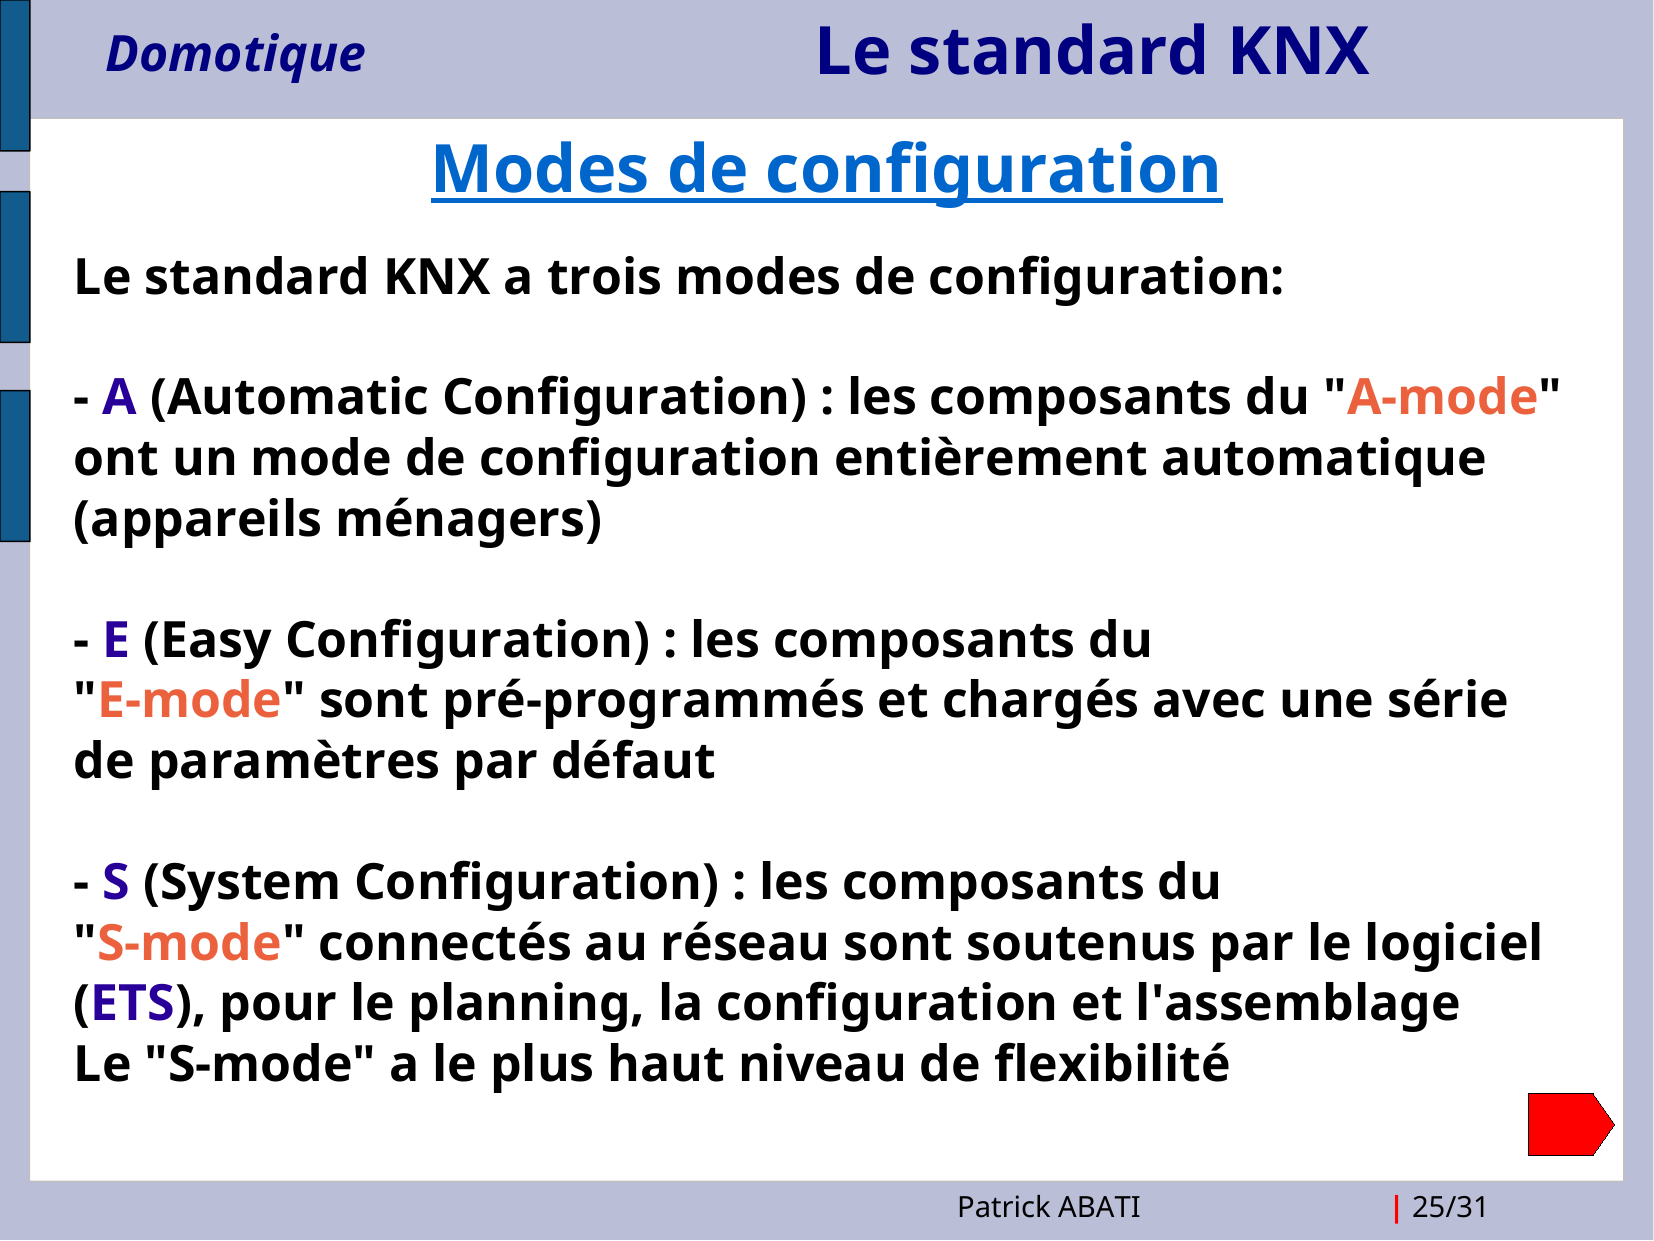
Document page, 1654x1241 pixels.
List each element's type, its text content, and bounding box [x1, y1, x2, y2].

text_box [1528, 1093, 1615, 1156]
text_box Le standard KNX a trois modes de configuration: - A (Automatic Configuration) : les composants du "A-mode" ont un mode de configuration entièrement automatique (appareils ménagers) - E (Easy Configuration) : les composants du "E-mode" sont pré-programmés et chargés avec une série de paramètres par défaut - S (System Configuration) : les composants du "S-mode" connectés au réseau sont soutenus par le logiciel (ETS), pour le planning, la configuration et l'assemblage Le "S-mode" a le plus haut niveau de flexibilité [59, 236, 1595, 1156]
text_box Modes de configuration [29, 118, 1624, 215]
